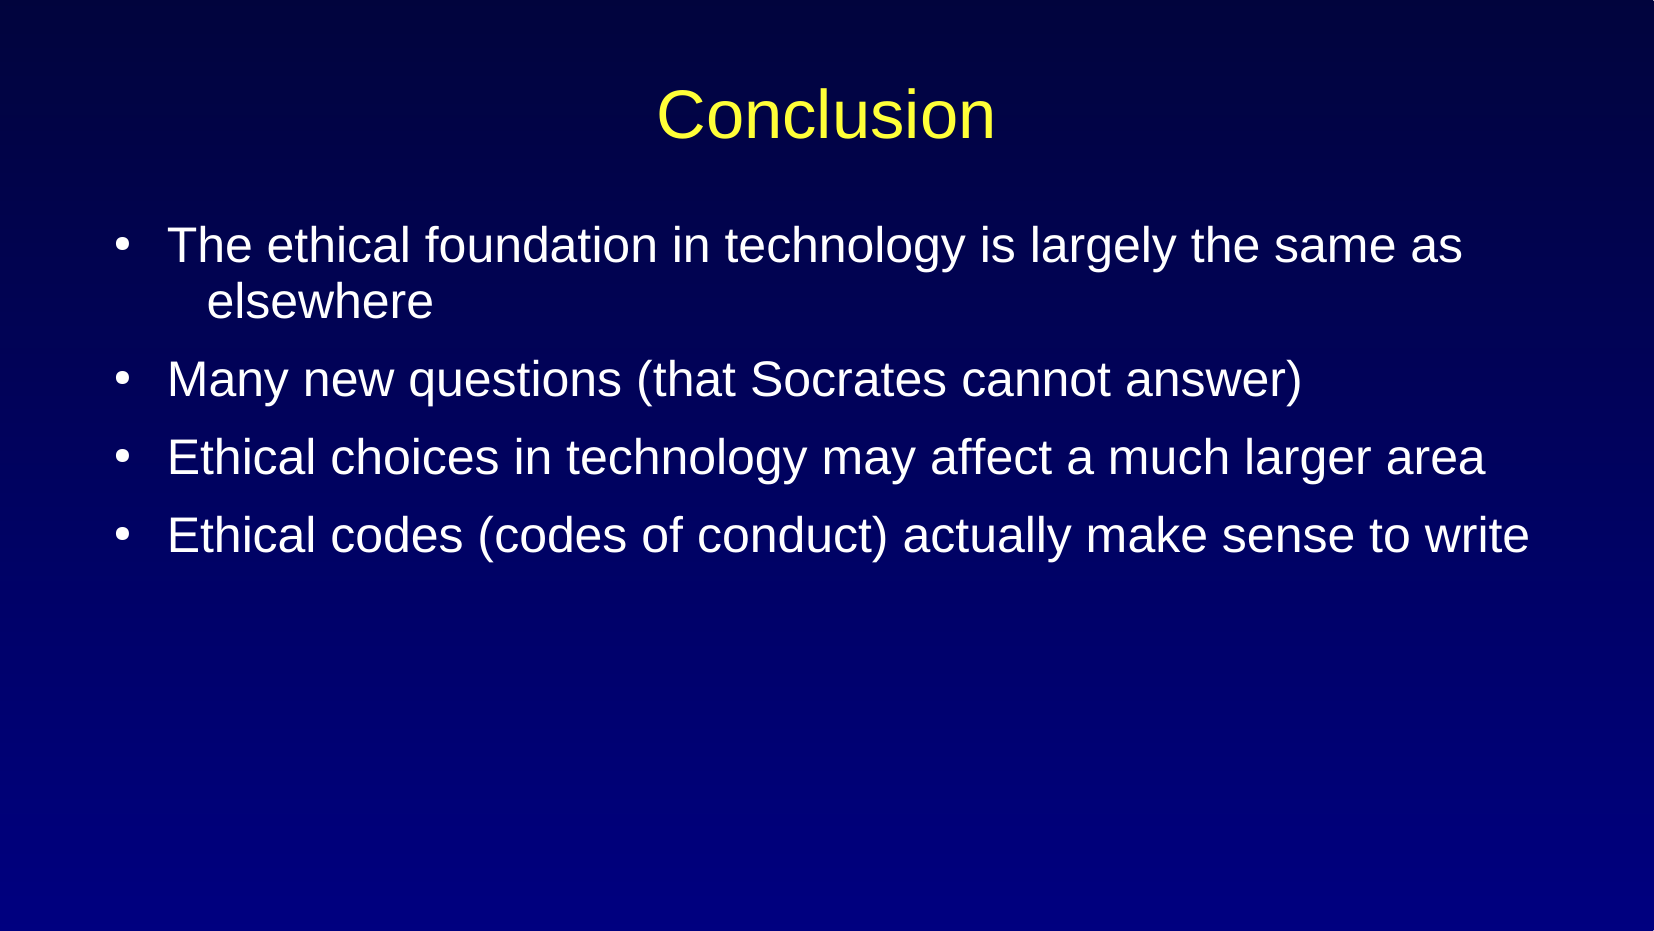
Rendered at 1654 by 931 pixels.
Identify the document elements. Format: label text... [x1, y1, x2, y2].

title Conclusion [82, 37, 1571, 193]
list The ethical foundation in technology is largely the same as elsewhere Many new questions (that Socrates cannot answer) Ethical choices in technology may affect a much larger area Ethical codes (codes of conduct) actually make sense to write [82, 217, 1571, 758]
